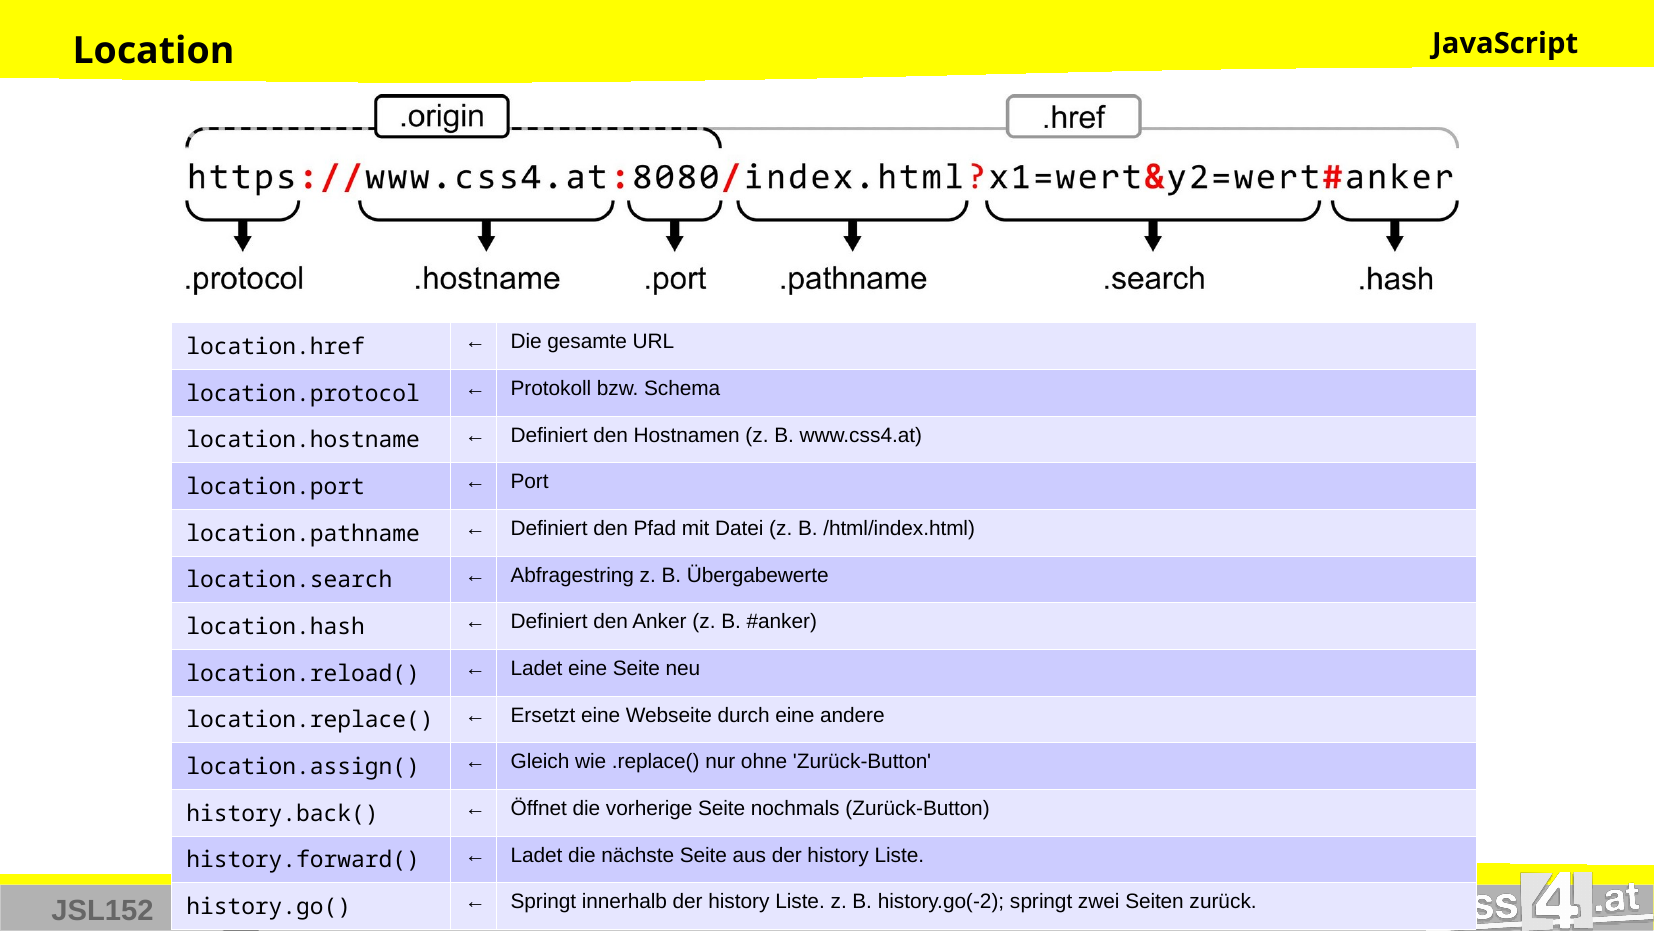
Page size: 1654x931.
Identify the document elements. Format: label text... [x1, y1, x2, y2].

table_cell location.reload() [172, 650, 450, 696]
table_cell history.forward() [172, 837, 450, 882]
table_cell location.protocol [172, 370, 450, 416]
table_cell ← [451, 557, 496, 602]
table_cell ← [451, 743, 496, 789]
text_box [0, 0, 1654, 83]
table_cell ← [451, 790, 496, 836]
table_cell location.assign() [172, 743, 450, 789]
table_cell Protokoll bzw. Schema [497, 370, 1476, 416]
table_cell Abfragestring z. B. Übergabewerte [497, 557, 1476, 602]
table_cell Ladet eine Seite neu [497, 650, 1476, 696]
table_cell history.back() [172, 790, 450, 836]
table_cell Ersetzt eine Webseite durch eine andere [497, 697, 1476, 742]
text_box [1477, 863, 1654, 872]
table_cell ← [451, 697, 496, 742]
table_cell ← [451, 370, 496, 416]
table_cell ← [451, 883, 496, 929]
table_cell location.hostname [172, 417, 450, 462]
table_cell Ladet die nächste Seite aus der history Liste. [497, 837, 1476, 882]
text_box [0, 874, 171, 931]
text_box JavaScript [1417, 15, 1607, 60]
table_cell location.hash [172, 603, 450, 649]
table_header ← [451, 323, 496, 369]
picture [183, 94, 1459, 295]
table_cell Definiert den Anker (z. B. #anker) [497, 603, 1476, 649]
table_header Die gesamte URL [497, 323, 1476, 369]
table_cell Port [497, 463, 1476, 509]
picture [1426, 872, 1654, 931]
table_cell ← [451, 417, 496, 462]
table_cell ← [451, 463, 496, 509]
table_cell ← [451, 603, 496, 649]
table_cell location.replace() [172, 697, 450, 742]
text_box Location [57, 16, 469, 69]
table_cell location.pathname [172, 510, 450, 556]
table_cell Springt innerhalb der history Liste. z. B. history.go(-2); springt zwei Seiten zurück. [497, 883, 1476, 929]
table_cell Öffnet die vorherige Seite nochmals (Zurück-Button) [497, 790, 1476, 836]
table_cell ← [451, 510, 496, 556]
table_cell Gleich wie .replace() nur ohne 'Zurück-Button' [497, 743, 1476, 789]
table_cell ← [451, 837, 496, 882]
text_box JSL152 [36, 886, 209, 931]
table_cell location.search [172, 557, 450, 602]
table_cell history.go() [172, 883, 450, 929]
table_header location.href [172, 323, 450, 369]
table_cell location.port [172, 463, 450, 509]
table_cell ← [451, 650, 496, 696]
table_cell Definiert den Hostnamen (z. B. www.css4.at) [497, 417, 1476, 462]
table_cell Definiert den Pfad mit Datei (z. B. /html/index.html) [497, 510, 1476, 556]
